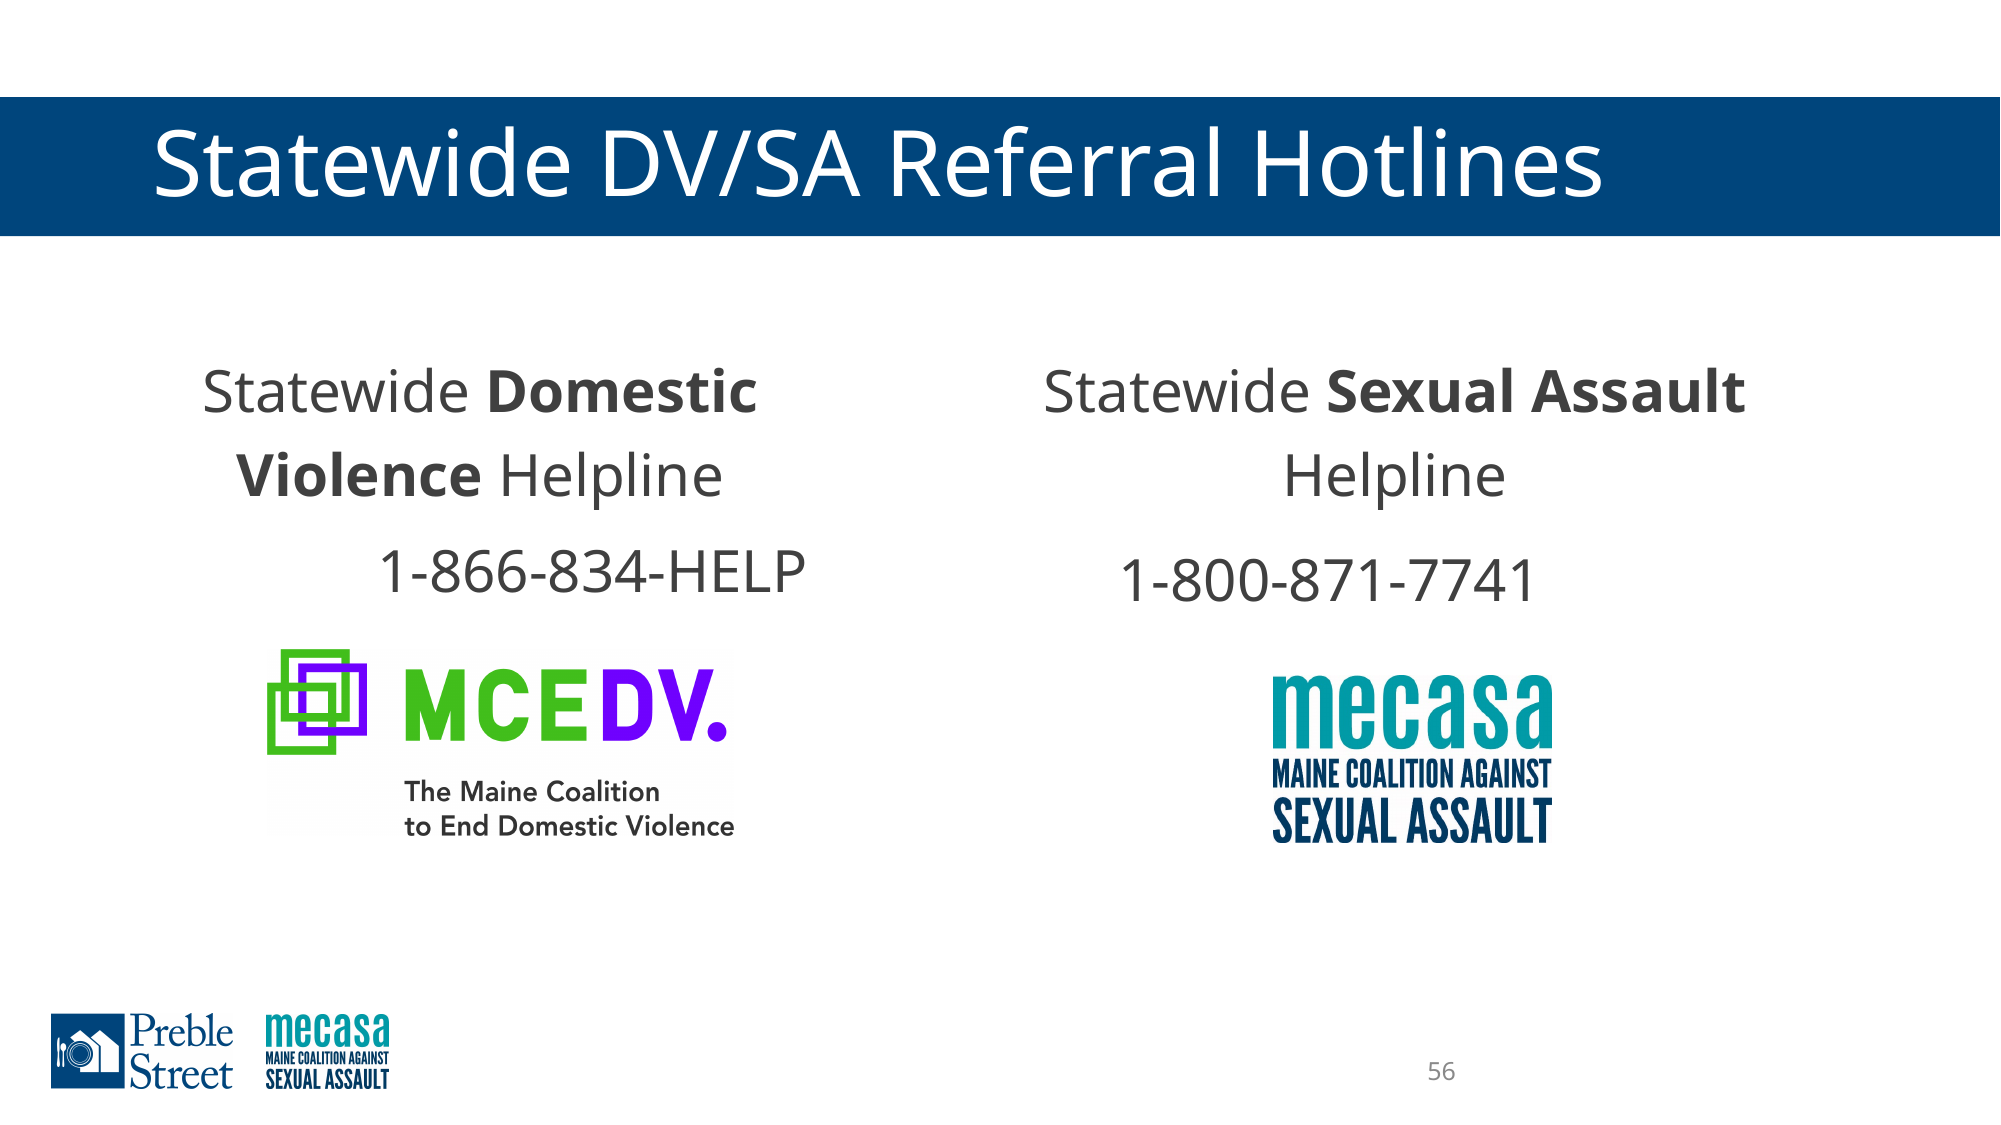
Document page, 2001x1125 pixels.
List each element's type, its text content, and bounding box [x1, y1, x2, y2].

title Statewide DV/SA Referral Hotlines [137, 57, 1863, 276]
slide_number 56 [1412, 1042, 1863, 1103]
text_box Statewide Sexual Assault Helpline 1-800-871-7741 [1028, 332, 1797, 685]
picture [267, 649, 734, 836]
picture [1273, 675, 1552, 843]
list Statewide Domestic Violence Helpline 1-866-834-HELP [137, 332, 906, 685]
